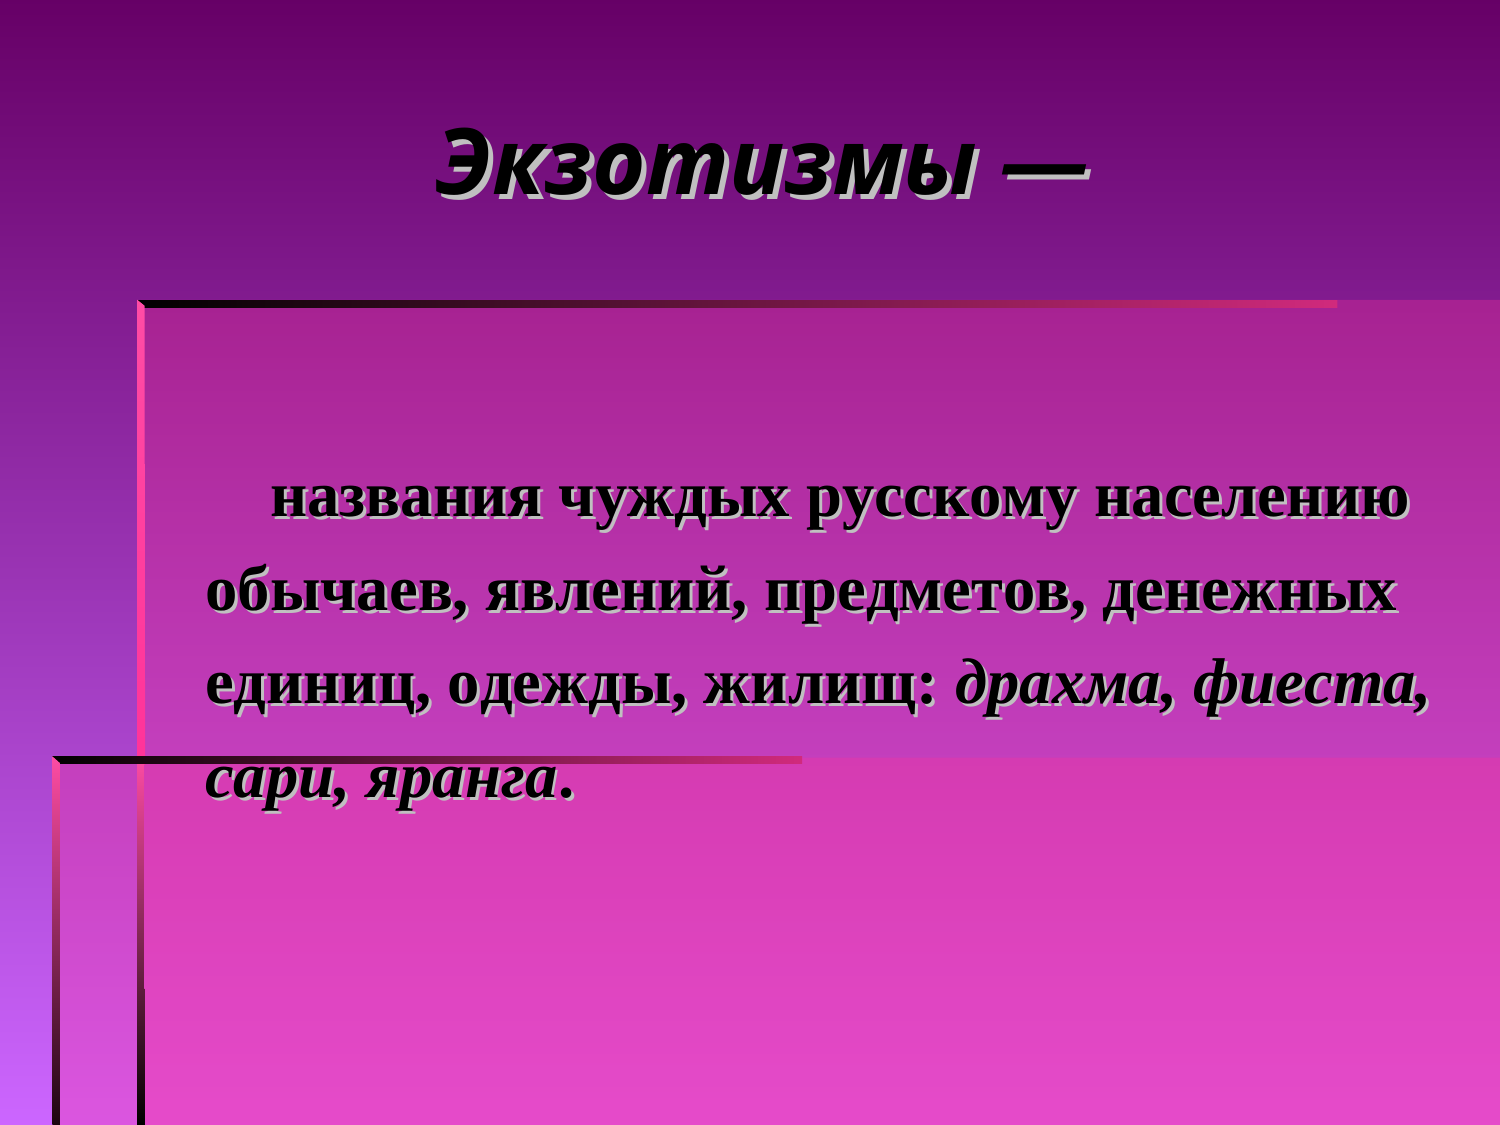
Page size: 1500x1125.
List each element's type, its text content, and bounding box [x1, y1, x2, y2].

list названия чуждых русскому населению обычаев, явлений, предметов, денежных единиц, одежды, жилищ: драхма, фиеста, сари, яранга. [135, 444, 1452, 847]
title Экзотизмы — [75, 40, 1451, 276]
